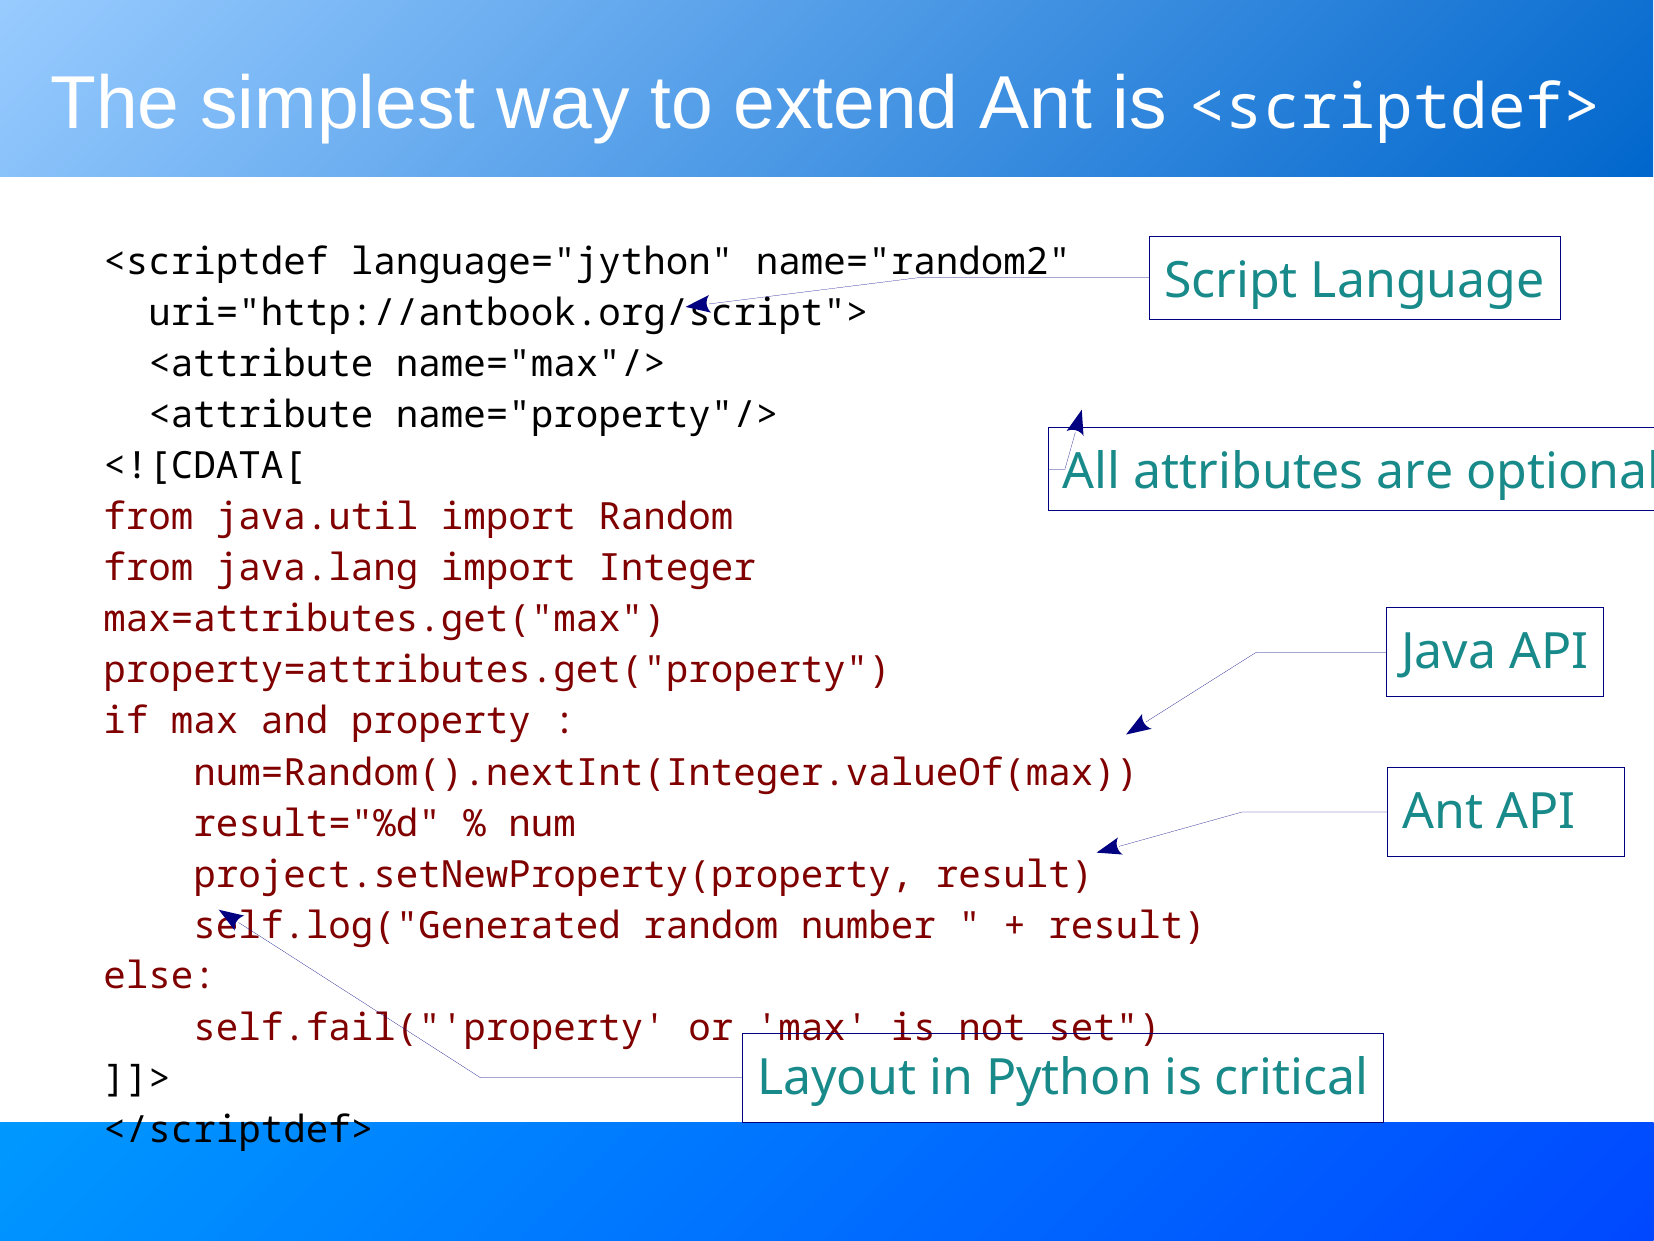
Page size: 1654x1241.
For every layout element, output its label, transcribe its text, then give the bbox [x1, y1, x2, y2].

text_box Script Language [1149, 236, 1561, 320]
title The simplest way to extend Ant is <scriptdef> [49, 59, 1603, 148]
text_box <scriptdef language="jython" name="random2" uri="http://antbook.org/script"> <attribute name="max"/> <attribute name="property"/> <![CDATA[ from java.util import Random from java.lang import Integer max=attributes.get("max") property=attributes.get("property") if max and property : num=Random().nextInt(Integer.valueOf(max)) result="%d" % num project.setNewProperty(property, result) self.log("Generated random number " + result) else: self.fail("'property' or 'max' is not set") ]]> </scriptdef> [88, 295, 1223, 1093]
text_box Layout in Python is critical [742, 1033, 1384, 1123]
text_box Ant API [1387, 767, 1625, 857]
text_box Java API [1386, 607, 1604, 697]
text_box All attributes are optional [1048, 427, 1654, 511]
